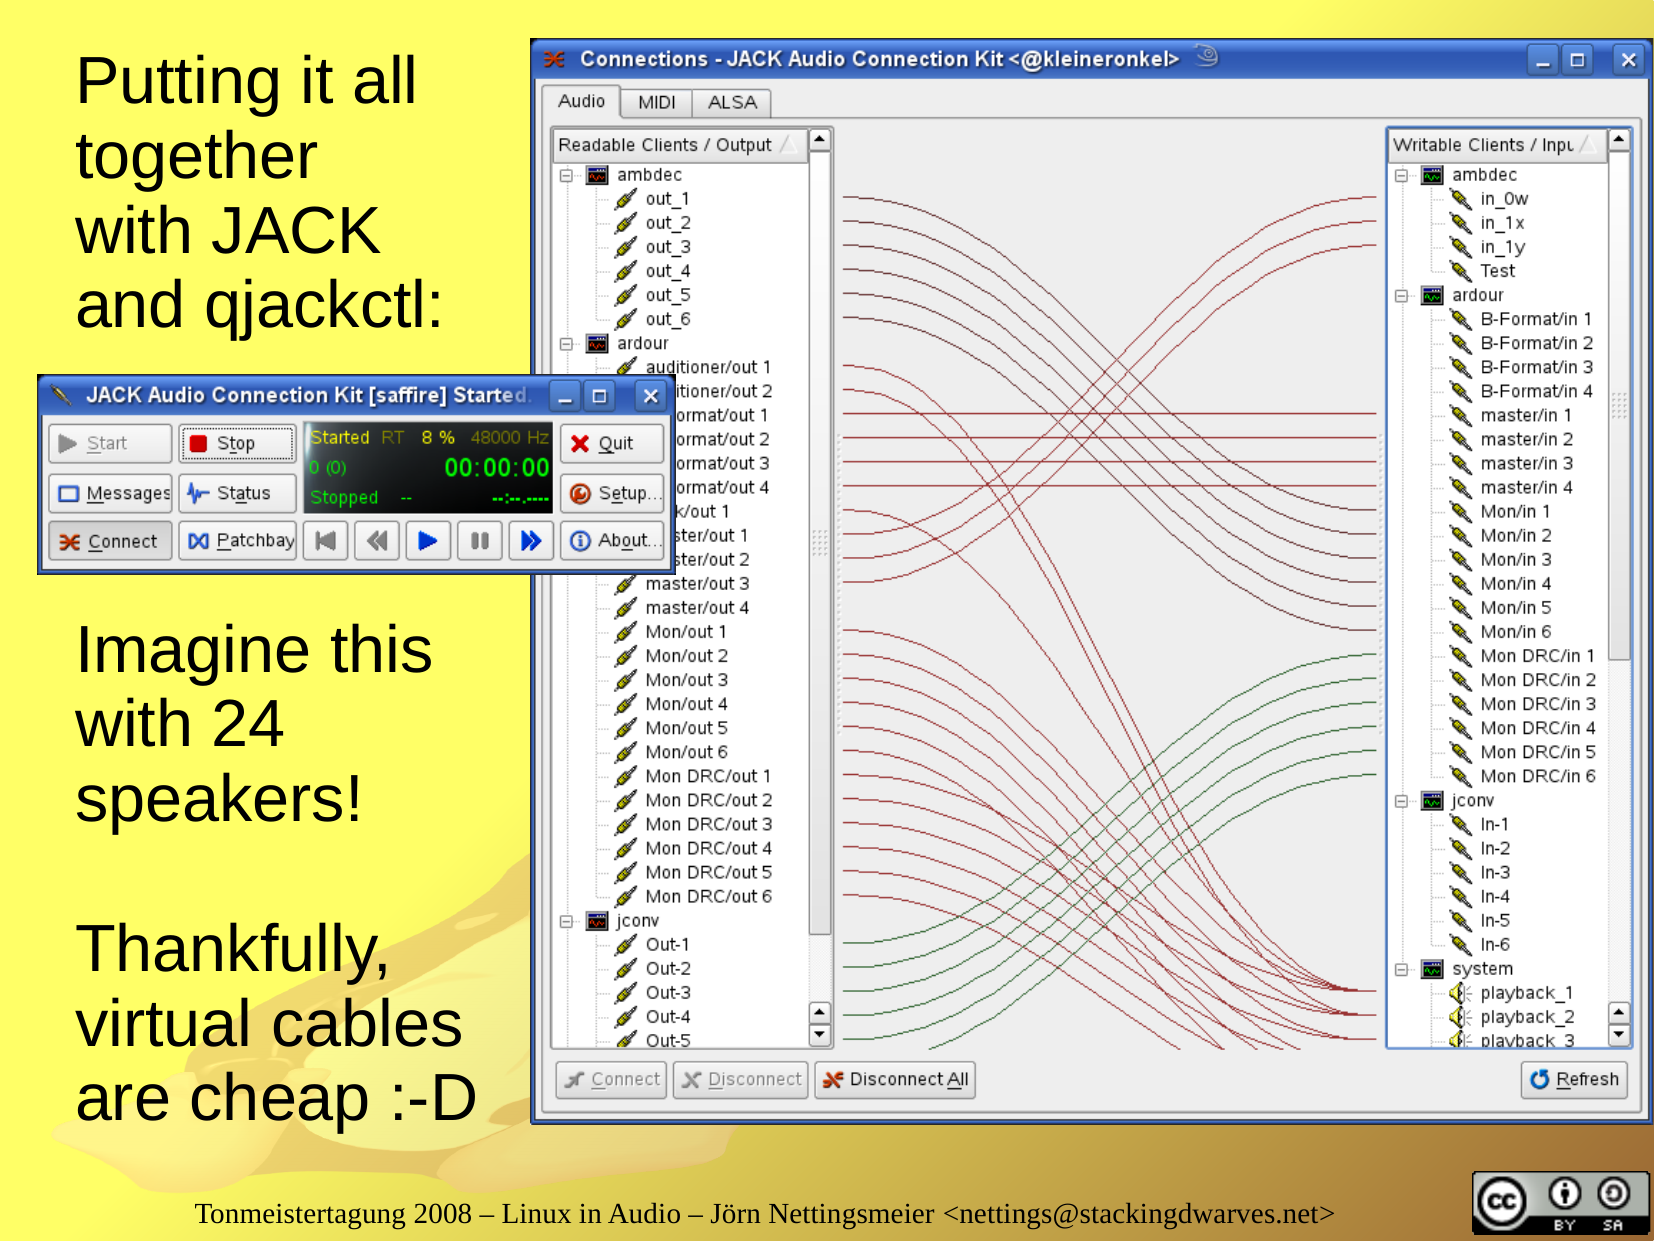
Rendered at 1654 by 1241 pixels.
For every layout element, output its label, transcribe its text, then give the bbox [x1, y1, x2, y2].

picture [37, 38, 1654, 1126]
text_box Imagine this with 24 speakers! Thankfully, virtual cables are cheap :-D [75, 611, 563, 1136]
picture [1472, 1171, 1651, 1235]
subtitle Putting it all together with JACK and qjackctl: [75, 42, 451, 343]
